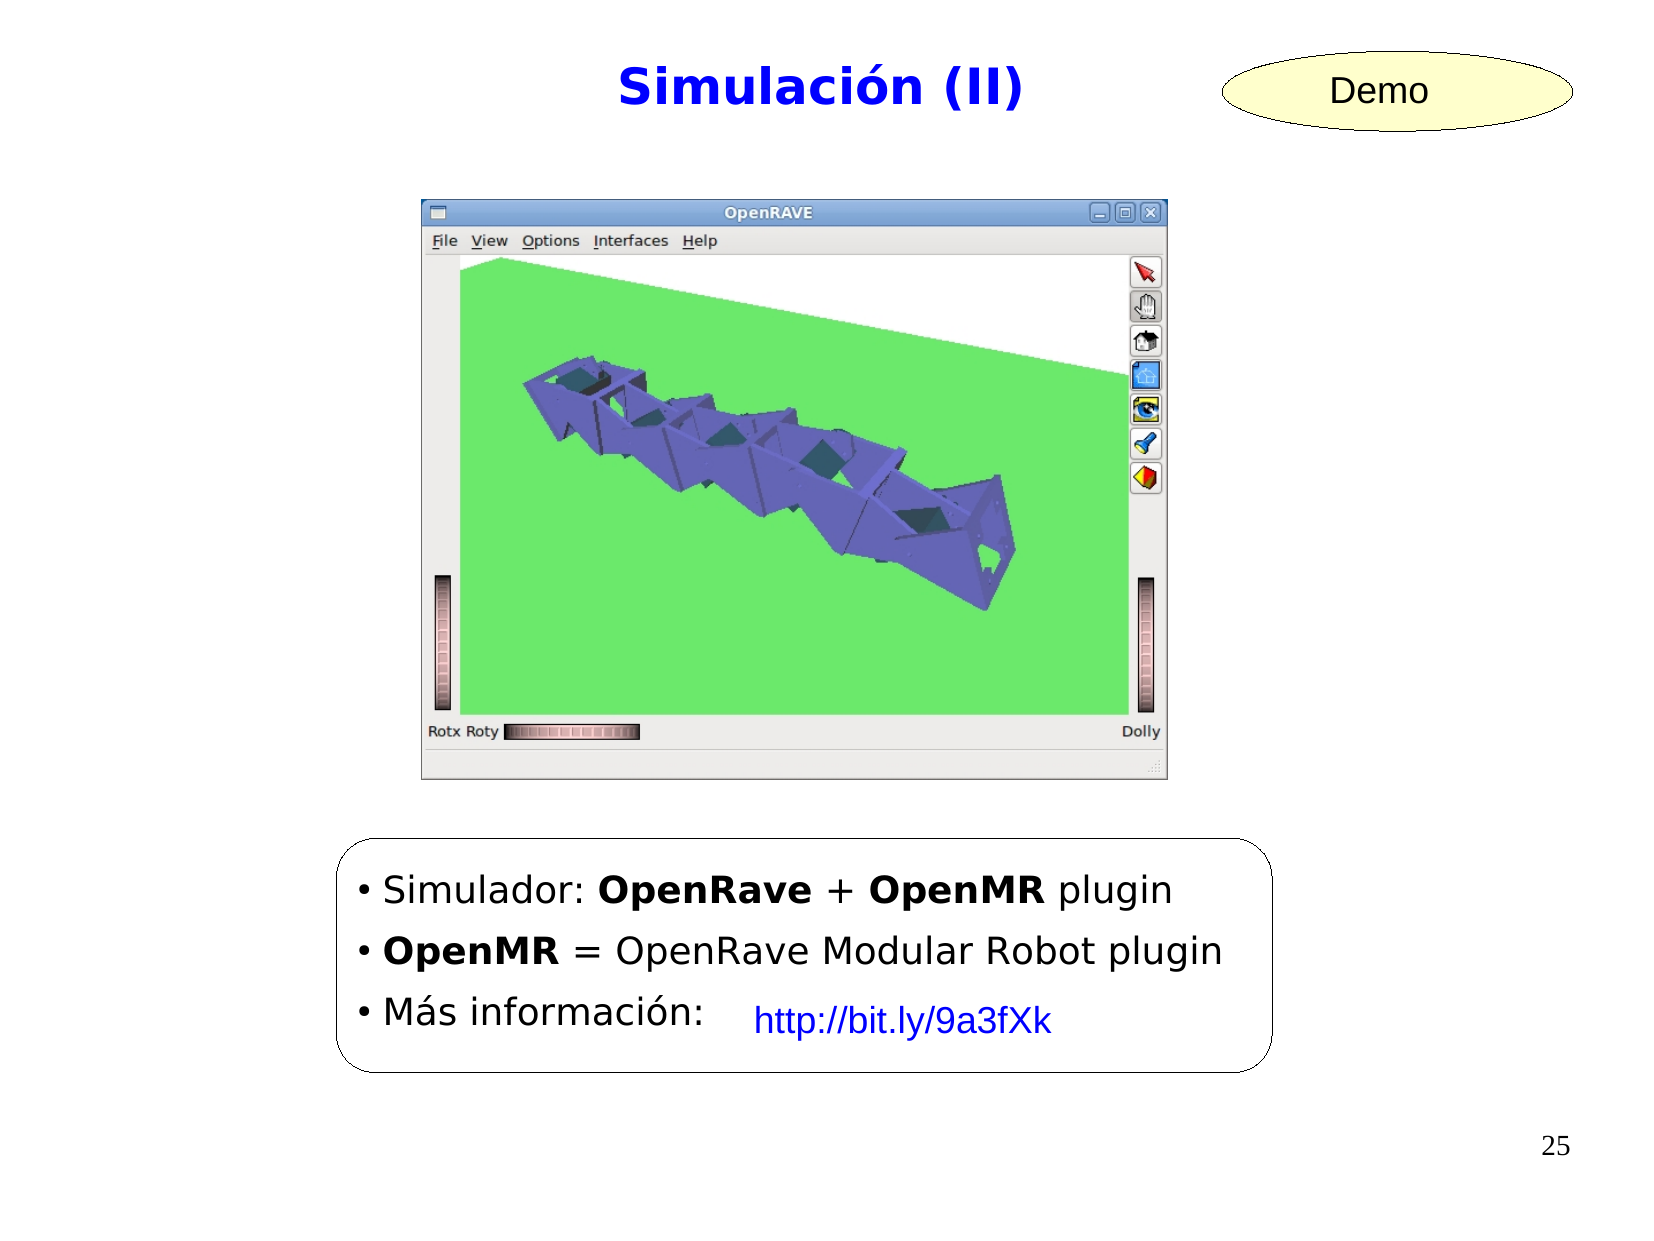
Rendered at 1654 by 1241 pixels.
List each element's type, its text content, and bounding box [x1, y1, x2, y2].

text_box Demo [1314, 61, 1456, 121]
text_box Simulador: OpenRave + OpenMR plugin OpenMR = OpenRave Modular Robot plugin Más información: [342, 861, 1251, 1068]
text_box http://bit.ly/9a3fXk [739, 992, 1122, 1051]
text_box Simulación (II) [602, 50, 1041, 125]
text_box [1222, 51, 1573, 132]
picture [421, 199, 1168, 780]
